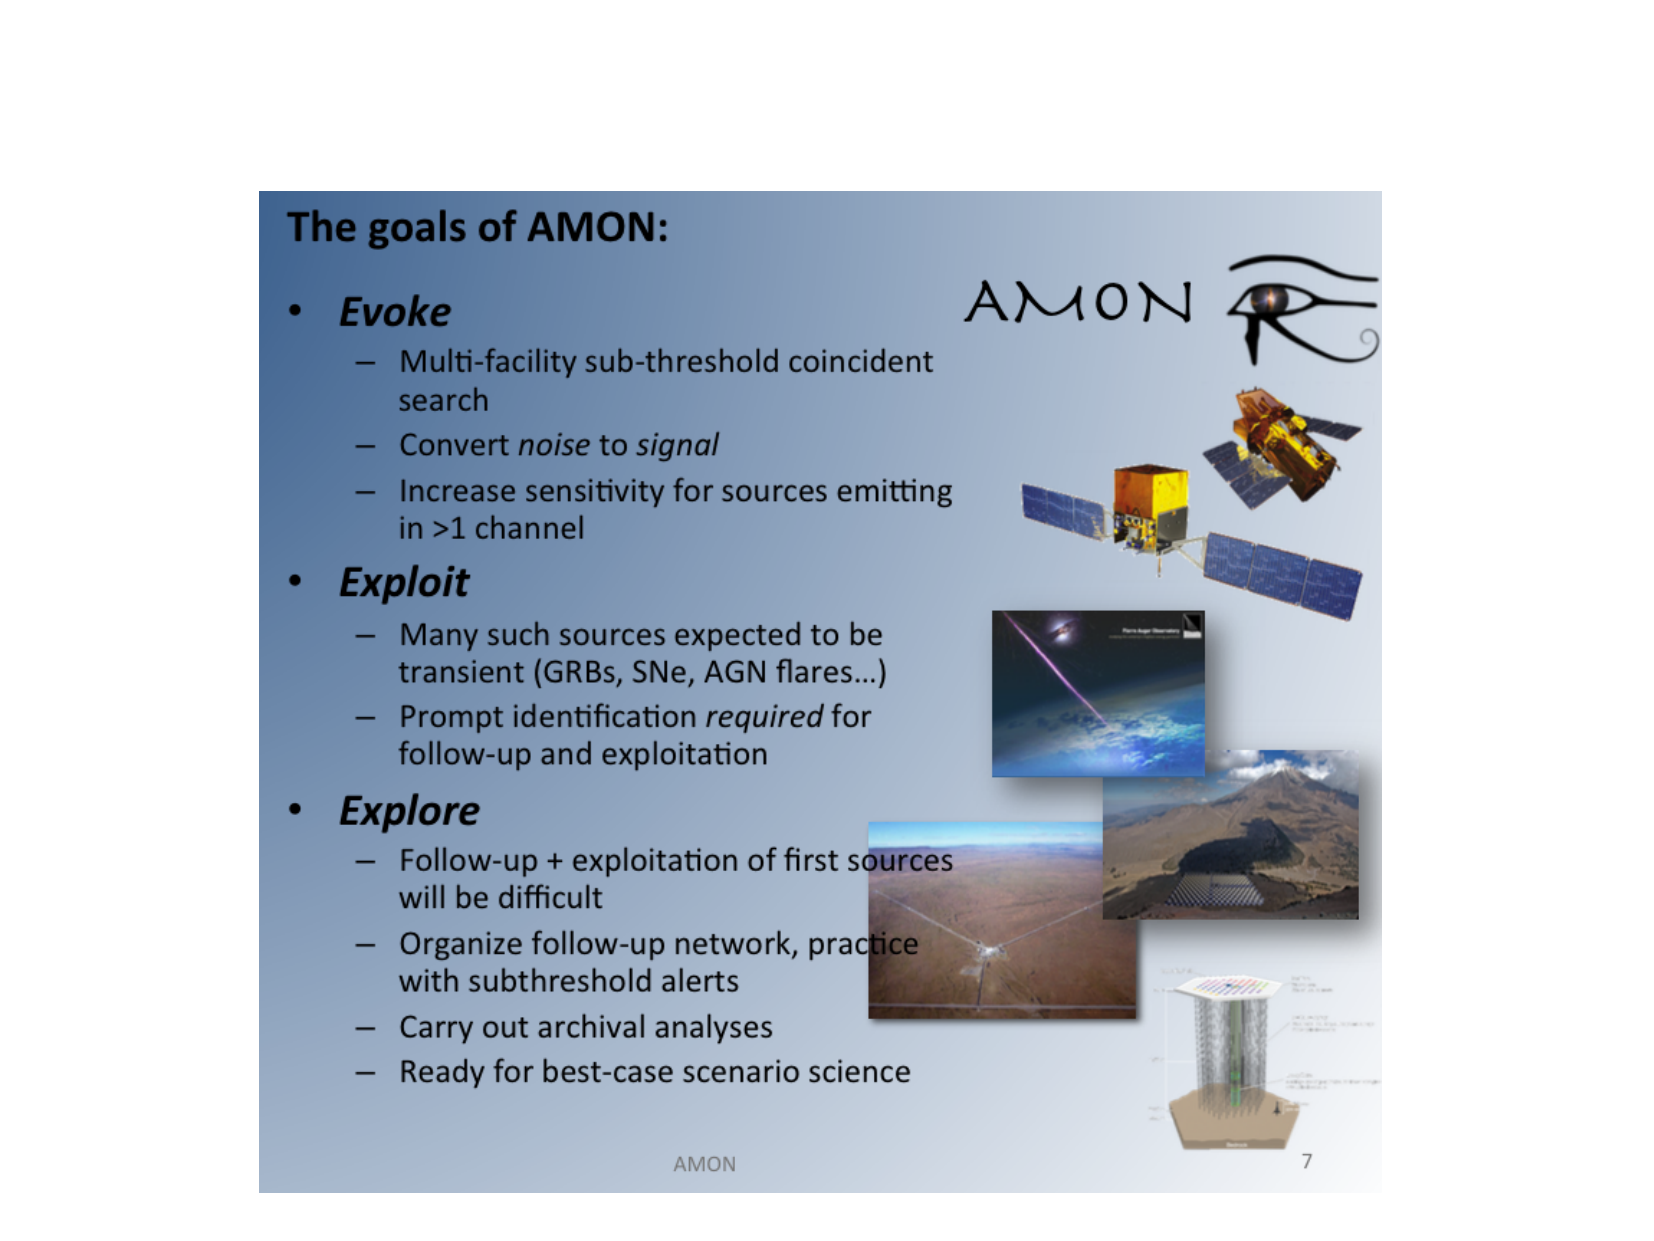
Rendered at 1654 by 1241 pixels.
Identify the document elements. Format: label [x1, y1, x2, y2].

picture [259, 191, 1382, 1193]
